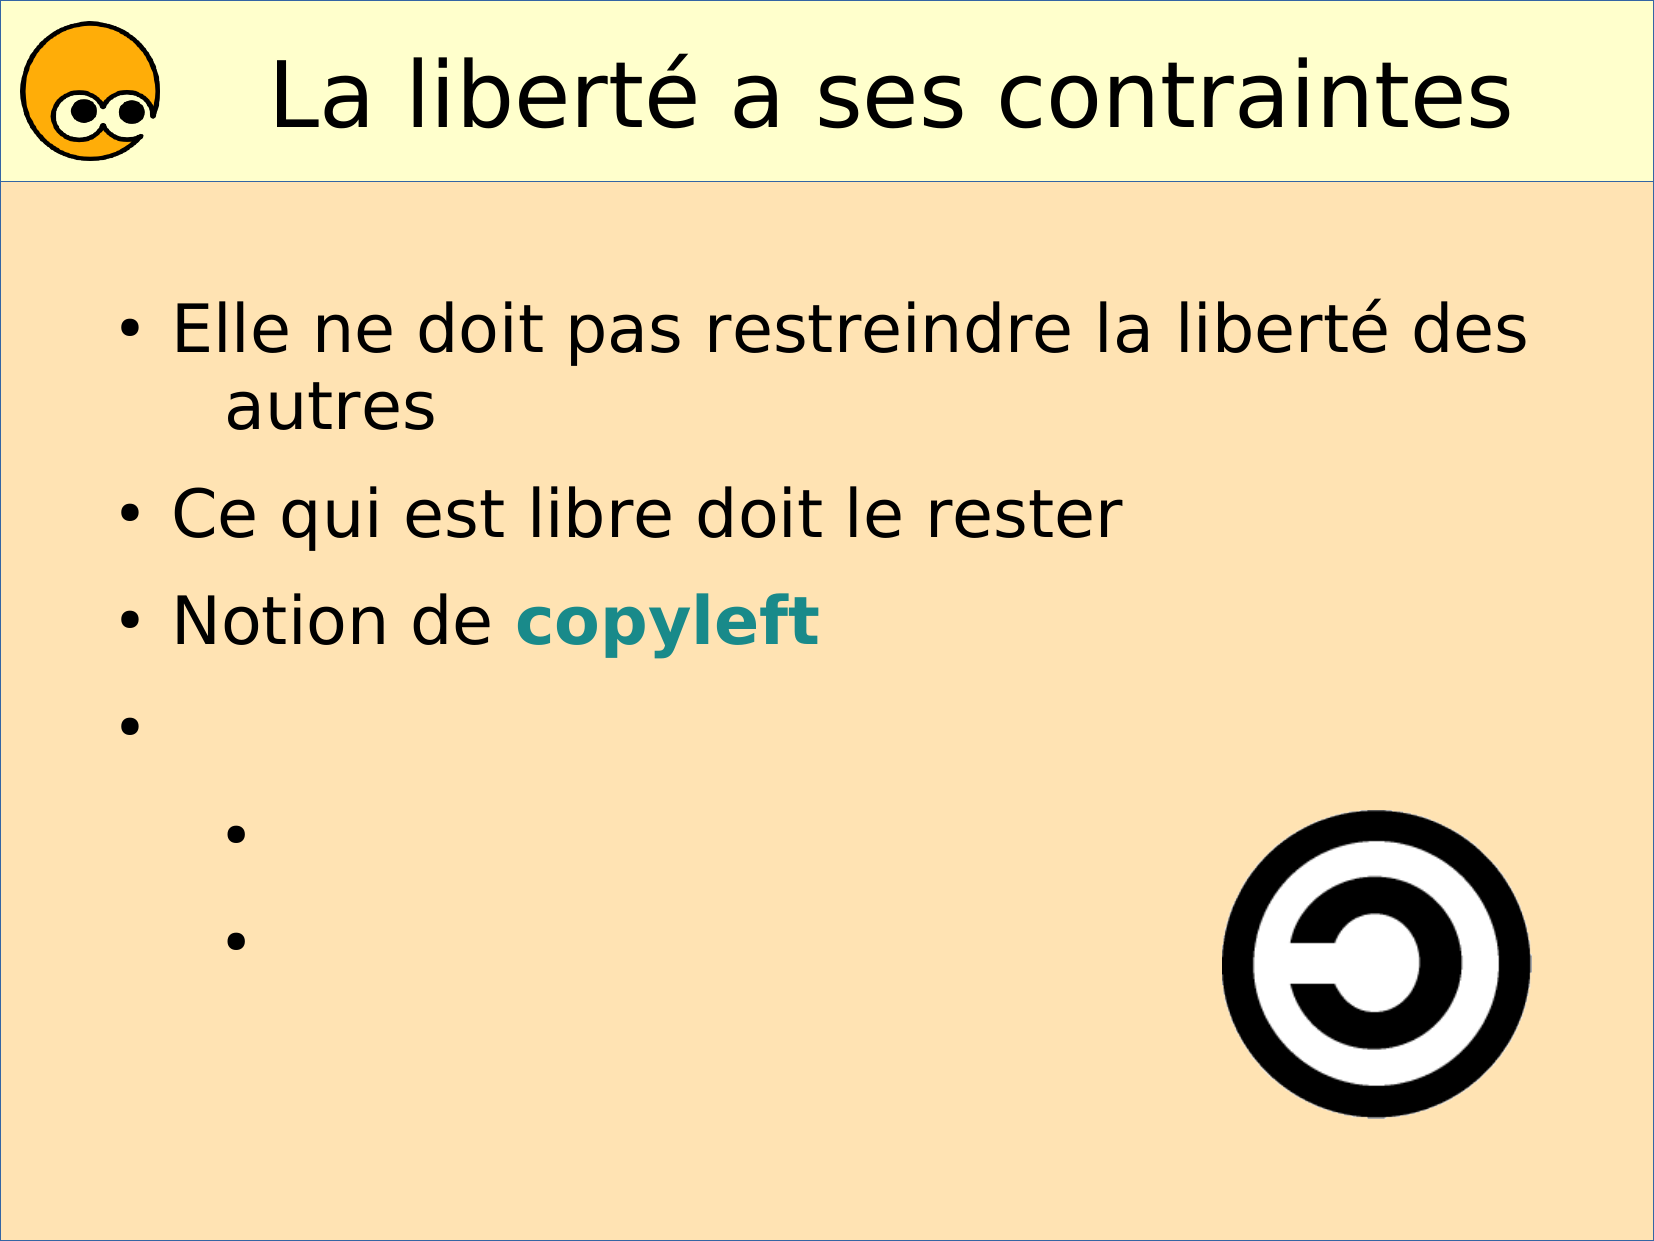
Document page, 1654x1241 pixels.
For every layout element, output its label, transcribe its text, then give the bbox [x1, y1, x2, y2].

picture [1222, 810, 1532, 1119]
picture [20, 21, 160, 161]
title La liberté a ses contraintes [180, 29, 1606, 163]
list Elle ne doit pas restreindre la liberté des autres Ce qui est libre doit le rester Notion de copyleft [82, 290, 1571, 1109]
